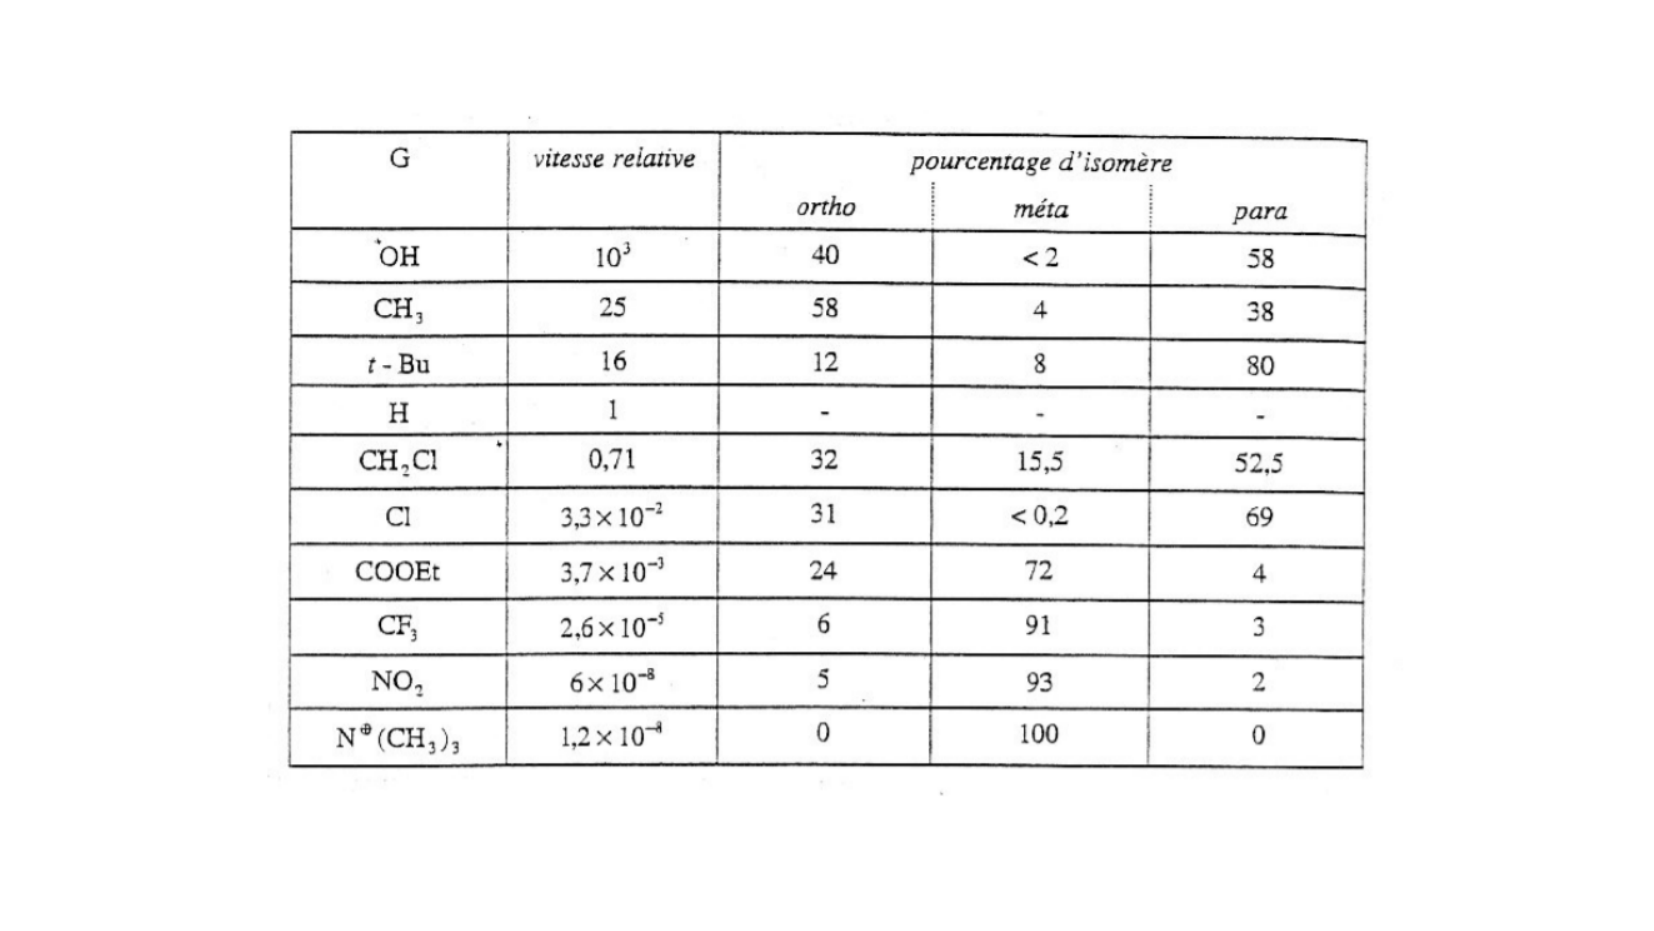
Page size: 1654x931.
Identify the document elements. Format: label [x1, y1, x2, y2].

picture [250, 110, 1404, 817]
